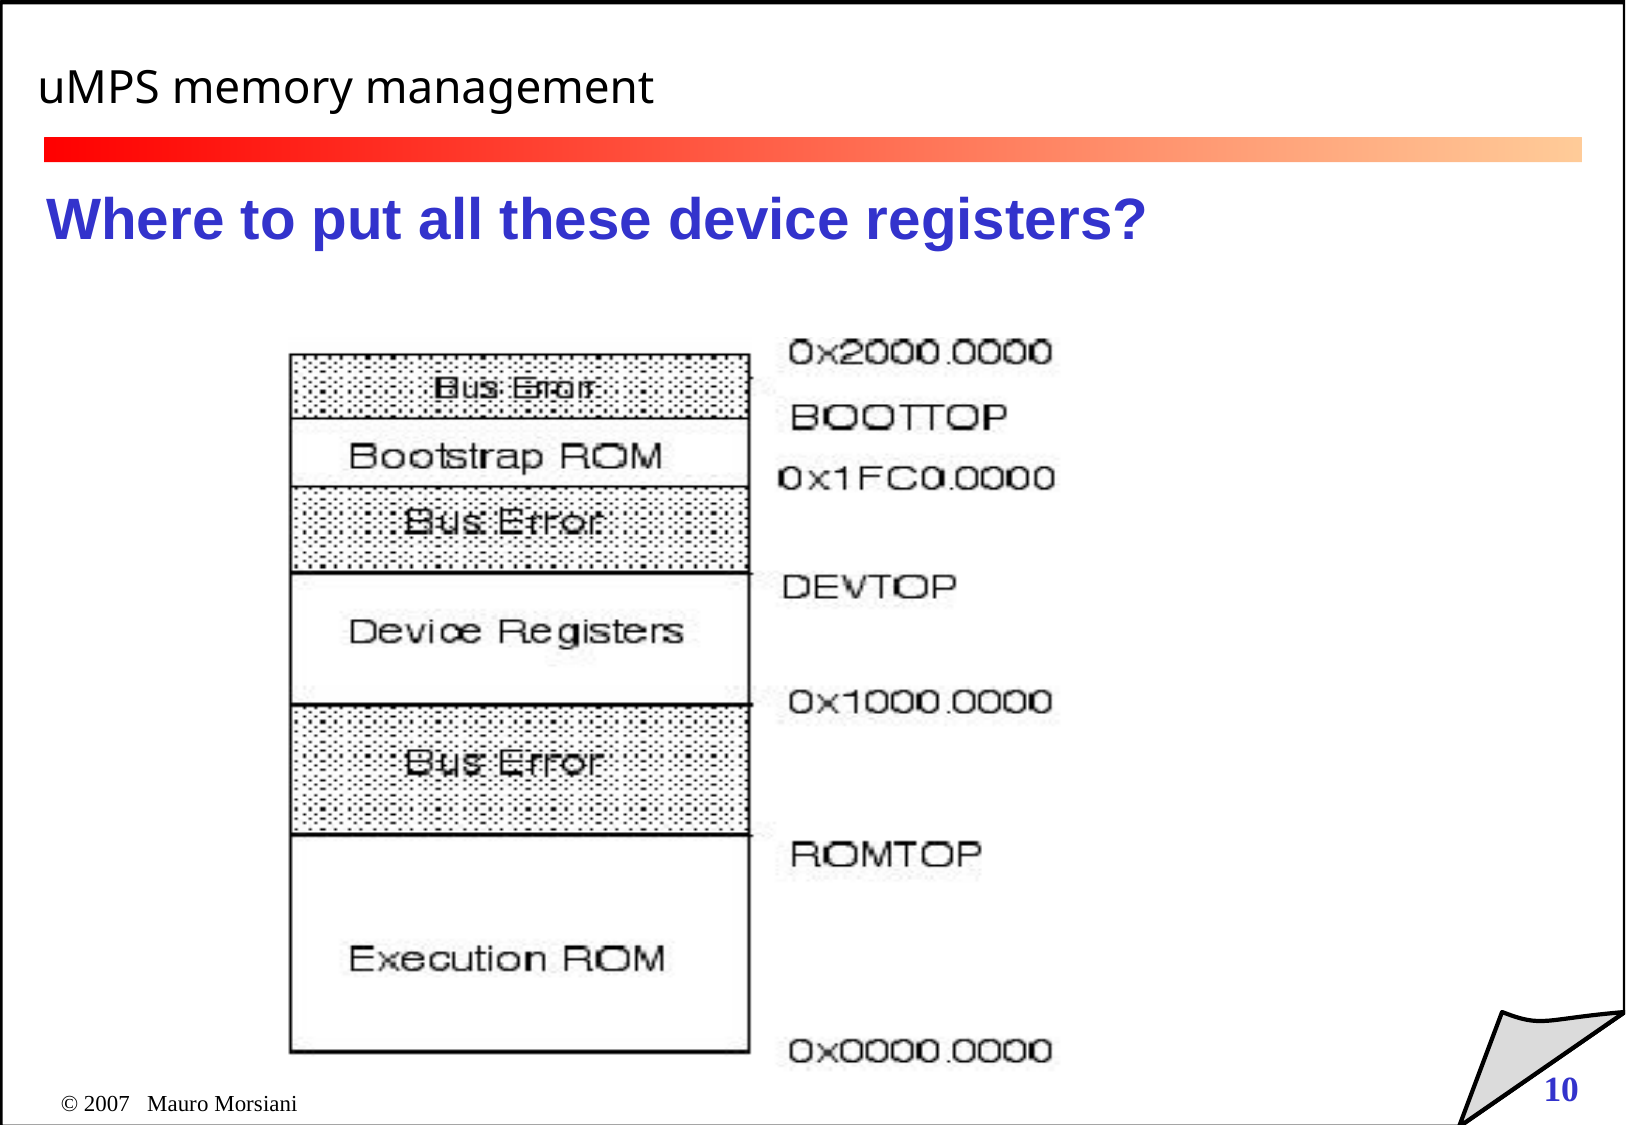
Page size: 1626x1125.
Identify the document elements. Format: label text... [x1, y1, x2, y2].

title uMPS memory management [37, 44, 1587, 130]
picture [276, 713, 1086, 1078]
list Where to put all these device registers? [46, 187, 1549, 713]
